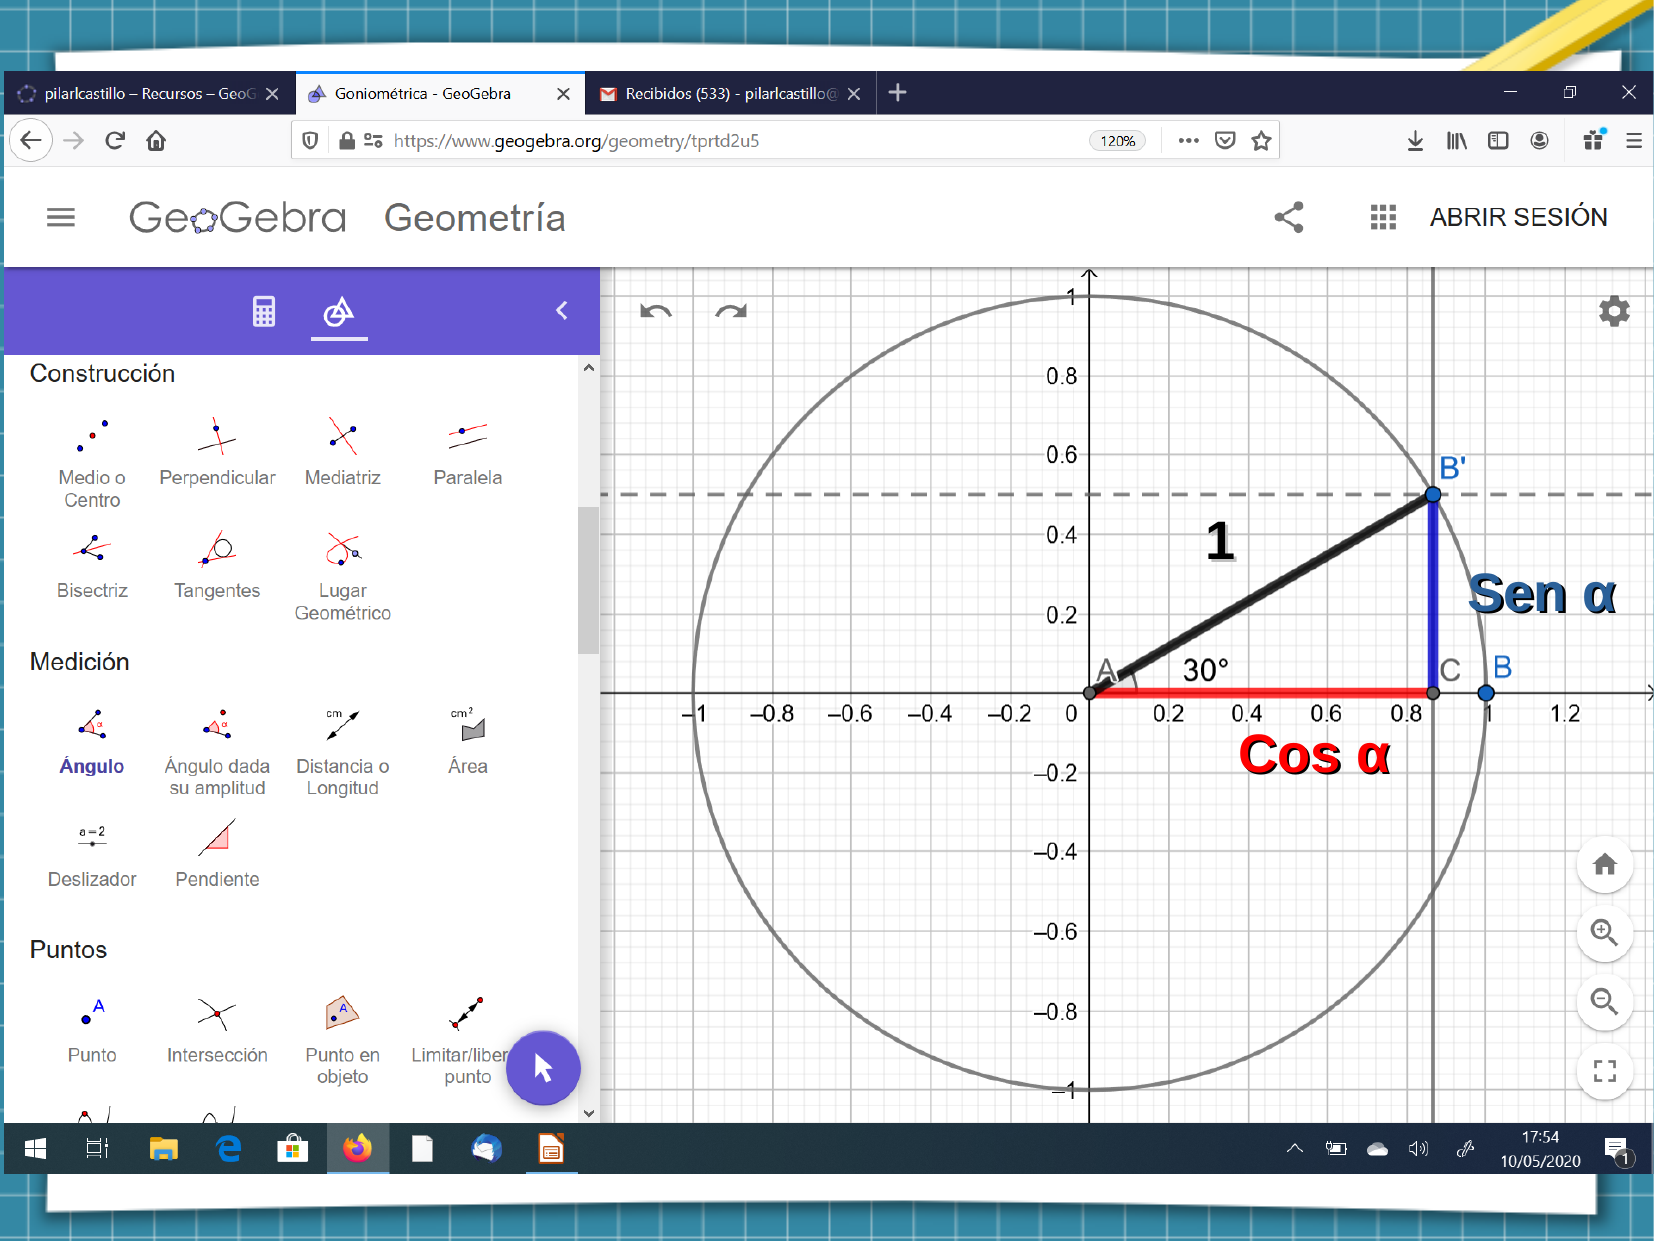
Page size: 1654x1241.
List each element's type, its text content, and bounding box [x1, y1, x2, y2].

text_box Sen α [1452, 555, 1642, 692]
picture [0, 0, 1654, 1241]
text_box Cos α [1223, 715, 1406, 852]
text_box 1 [1191, 503, 1251, 579]
